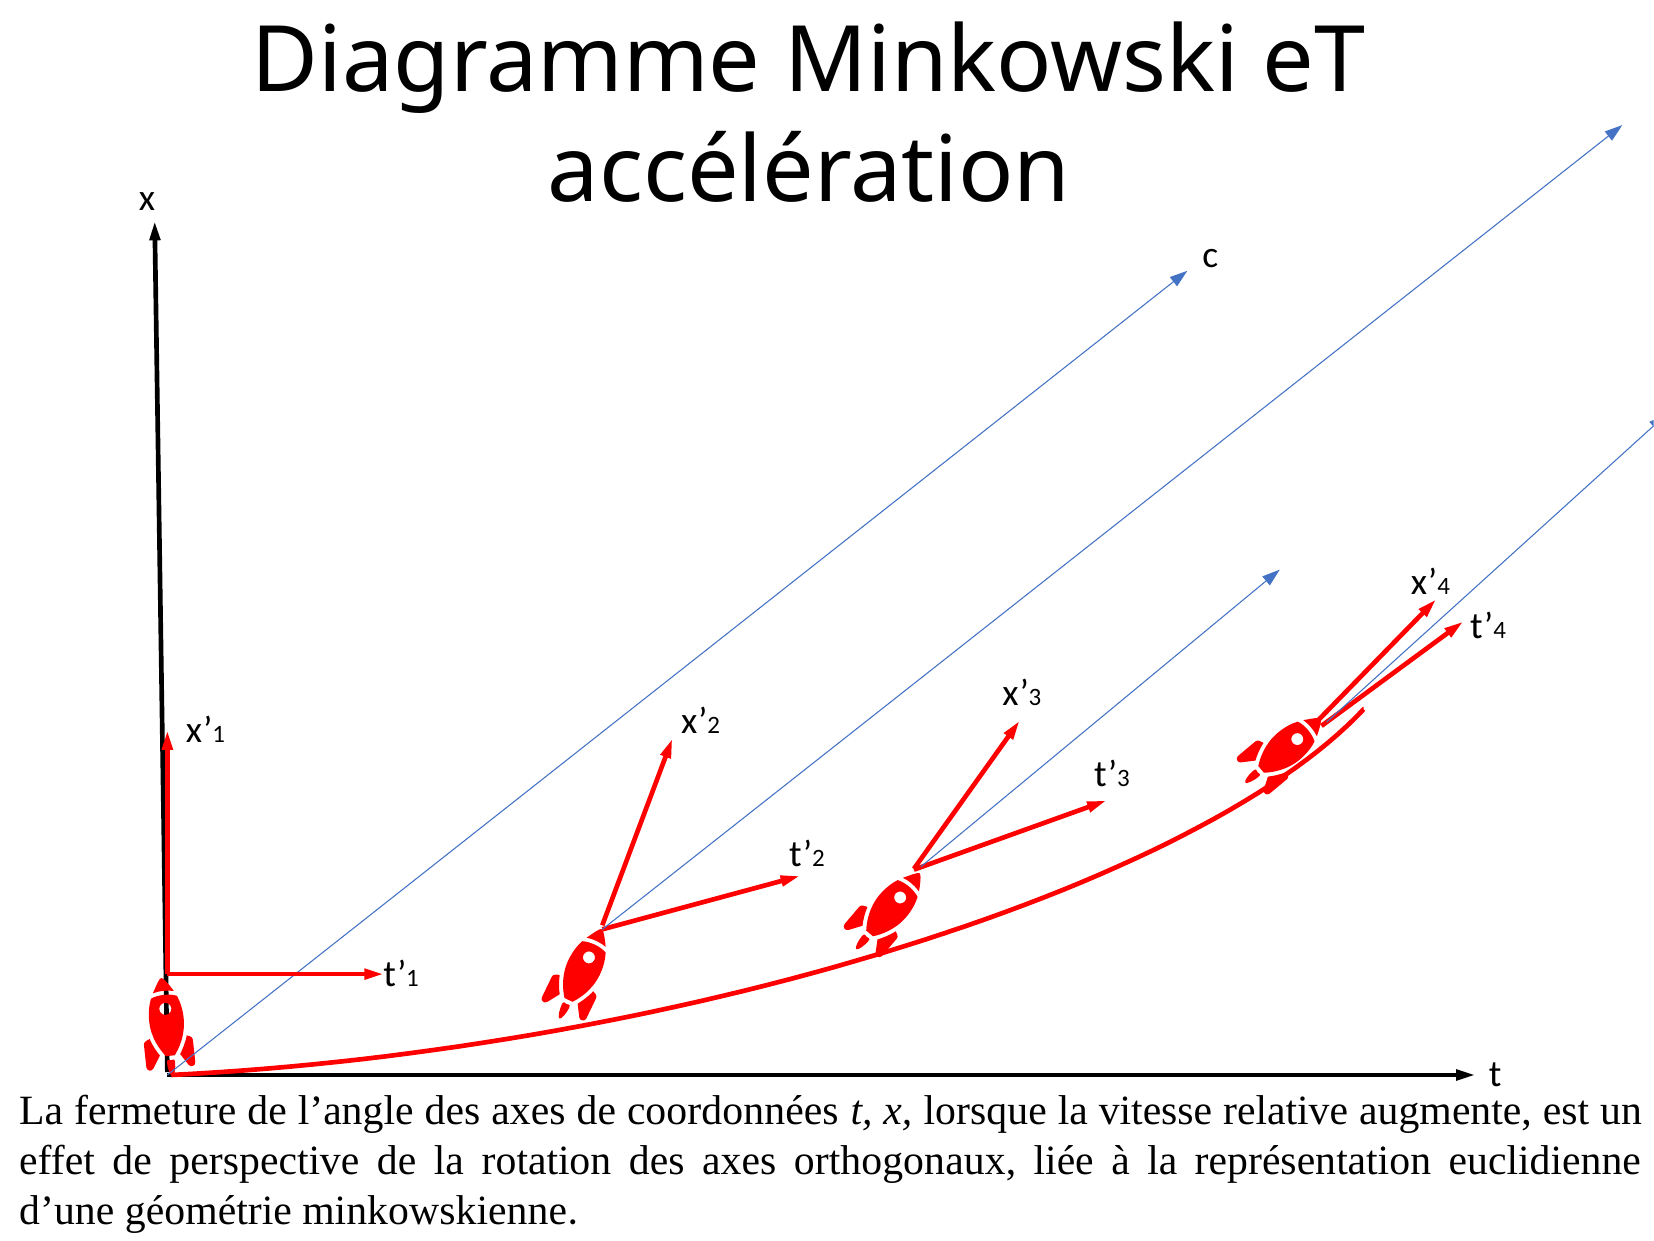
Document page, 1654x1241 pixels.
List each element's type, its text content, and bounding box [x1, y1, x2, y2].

text_box t’1 [368, 941, 456, 1003]
text_box t [1473, 1041, 1561, 1075]
text_box La fermeture de l’angle des axes de coordonnées t, x, lorsque la vitesse relative augmente, est un effet de perspective de la rotation des axes orthogonaux, liée à la représentation euclidienne d’une géométrie minkowskienne. [4, 1075, 1654, 1241]
text_box c [1187, 222, 1275, 284]
text_box x’2 [666, 688, 775, 750]
text_box t’2 [774, 820, 861, 882]
picture [1224, 702, 1331, 808]
picture [98, 965, 232, 1075]
text_box x’3 [987, 660, 1096, 722]
text_box x [123, 165, 211, 227]
text_box x’1 [170, 697, 280, 758]
picture [515, 920, 640, 1042]
picture [170, 1024, 236, 1075]
title Diagramme Minkowski eT accélération [0, 0, 1632, 208]
text_box t’4 [1455, 593, 1543, 654]
picture [831, 865, 936, 969]
text_box t’3 [1079, 741, 1166, 803]
text_box x’4 [1395, 549, 1505, 610]
